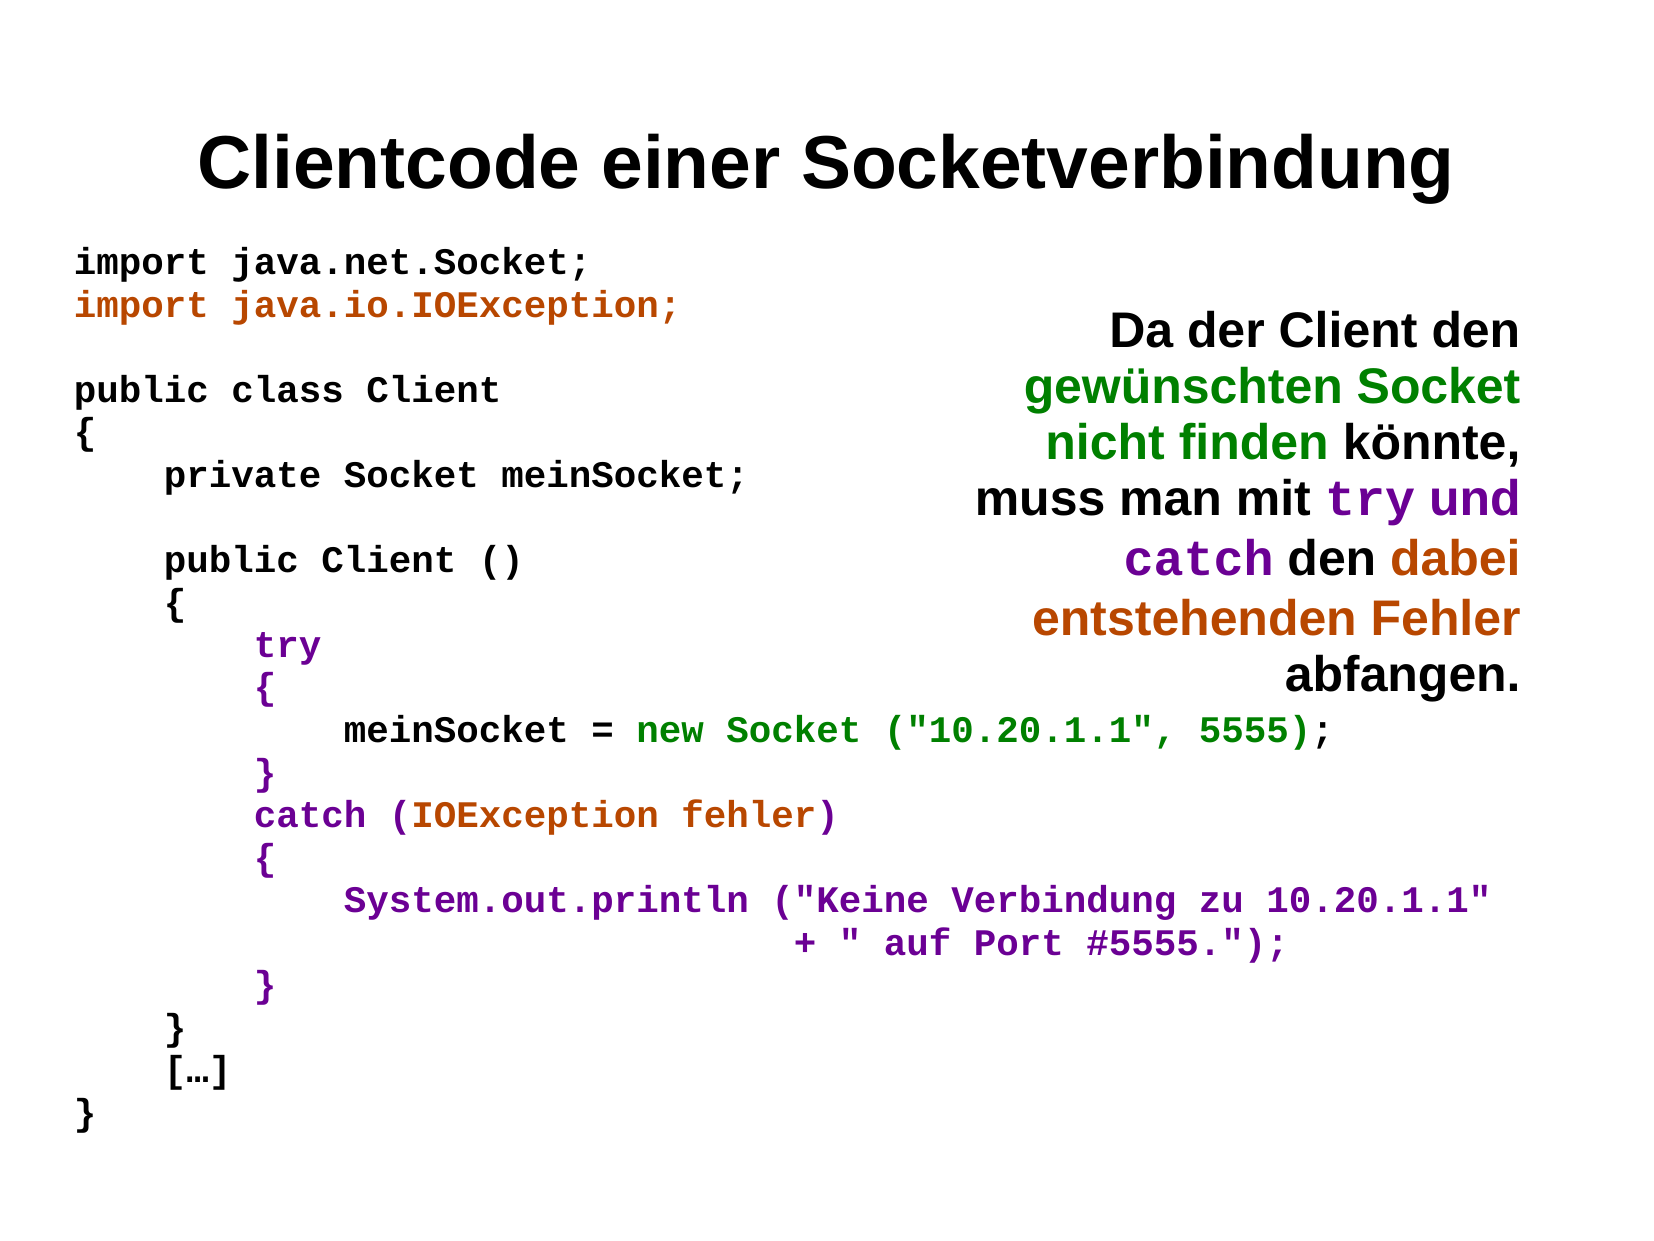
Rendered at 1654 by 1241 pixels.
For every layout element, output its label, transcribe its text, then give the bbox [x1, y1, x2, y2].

text_box import java.net.Socket; import java.io.IOException; public class Client { private Socket meinSocket; public Client () { try { meinSocket = new Socket ("10.20.1.1", 5555); } catch (IOException fehler) { System.out.println ("Keine Verbindung zu 10.20.1.1" + " auf Port #5555."); } } […] } [59, 236, 1595, 1144]
text_box Da der Client den gewünschten Socket nicht finden könnte, muss man mit try und catch den dabei entstehenden Fehler abfangen. [944, 295, 1536, 718]
title Clientcode einer Socketverbindung [88, 78, 1565, 236]
